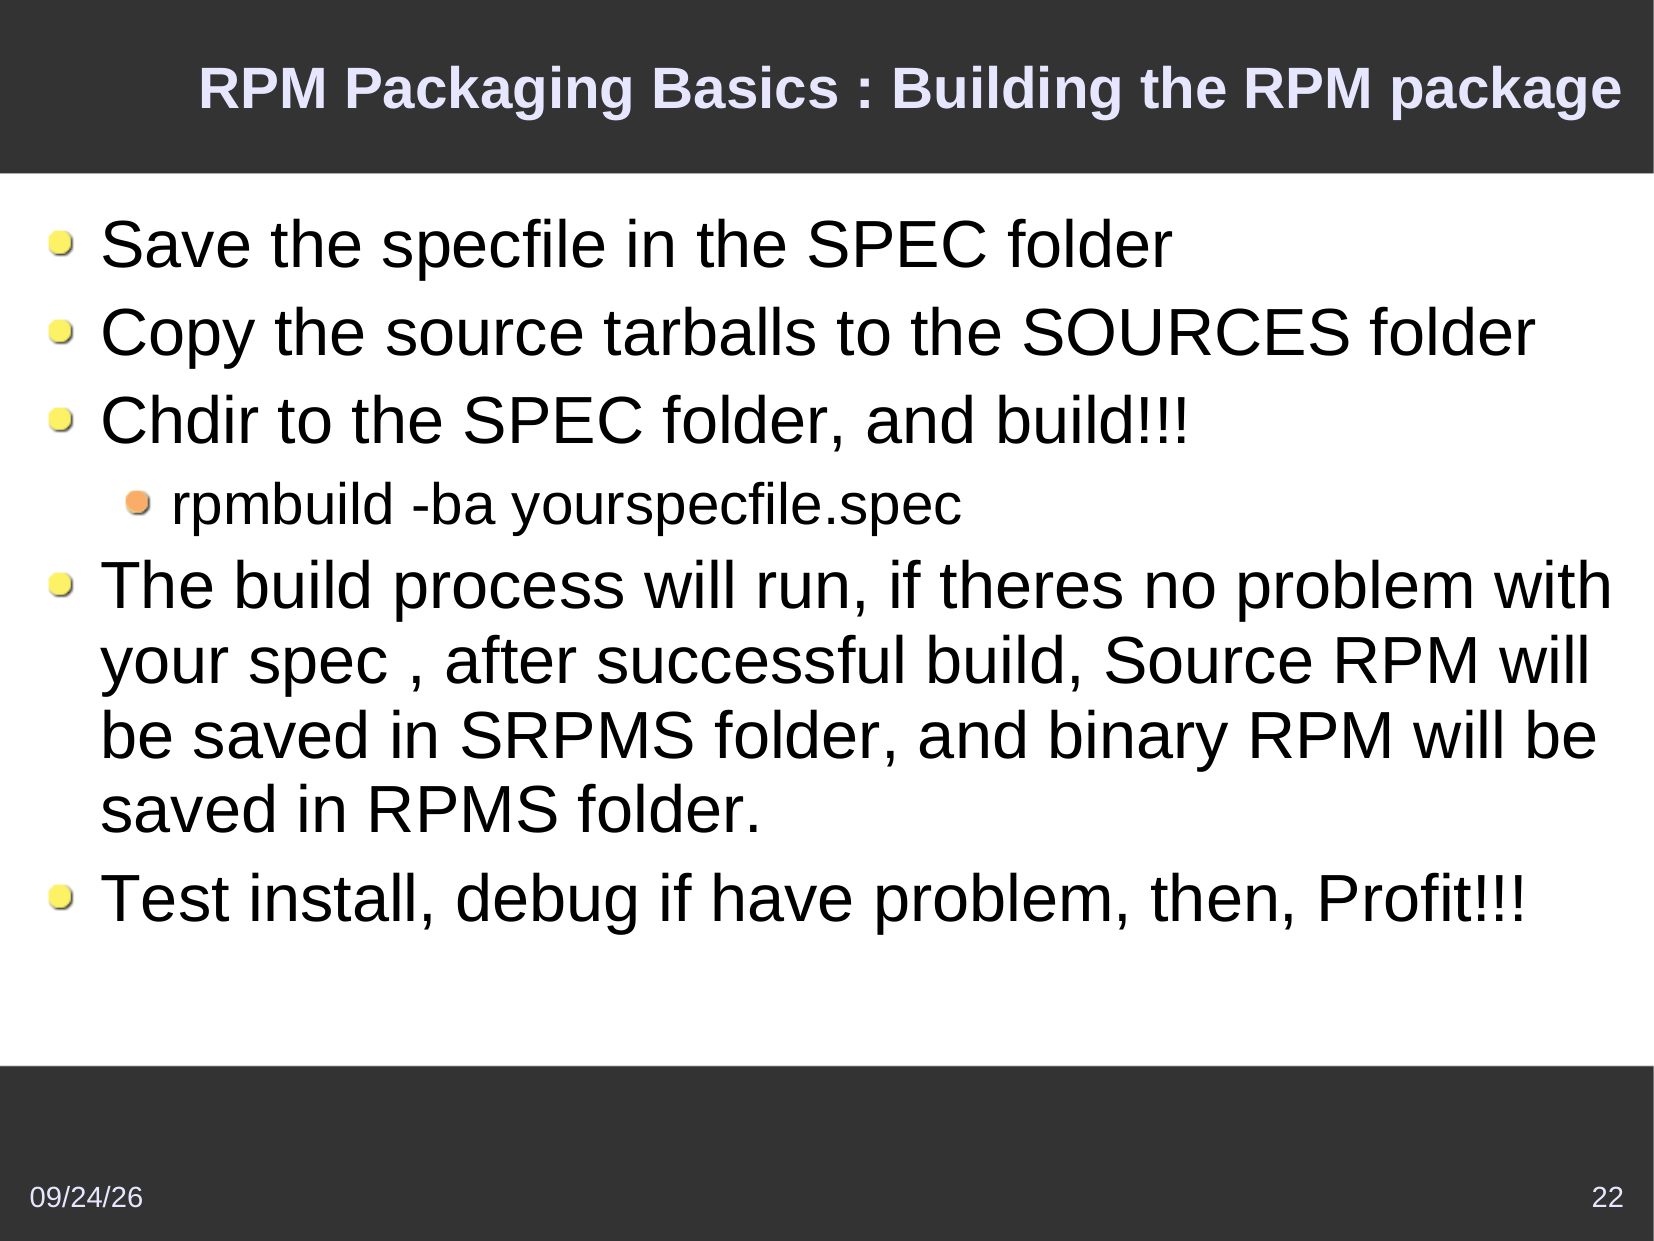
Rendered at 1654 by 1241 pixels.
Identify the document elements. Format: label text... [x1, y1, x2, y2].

title RPM Packaging Basics : Building the RPM package [29, 36, 1625, 141]
list Save the specfile in the SPEC folder Copy the source tarballs to the SOURCES folder Chdir to the SPEC folder, and build!!! rpmbuild -ba yourspecfile.spec The build process will run, if theres no problem with your spec , after successful build, Source RPM will be saved in SRPMS folder, and binary RPM will be saved in RPMS folder. Test install, debug if have problem, then, Profit!!! [29, 206, 1625, 1019]
picture [0, 0, 1654, 1241]
